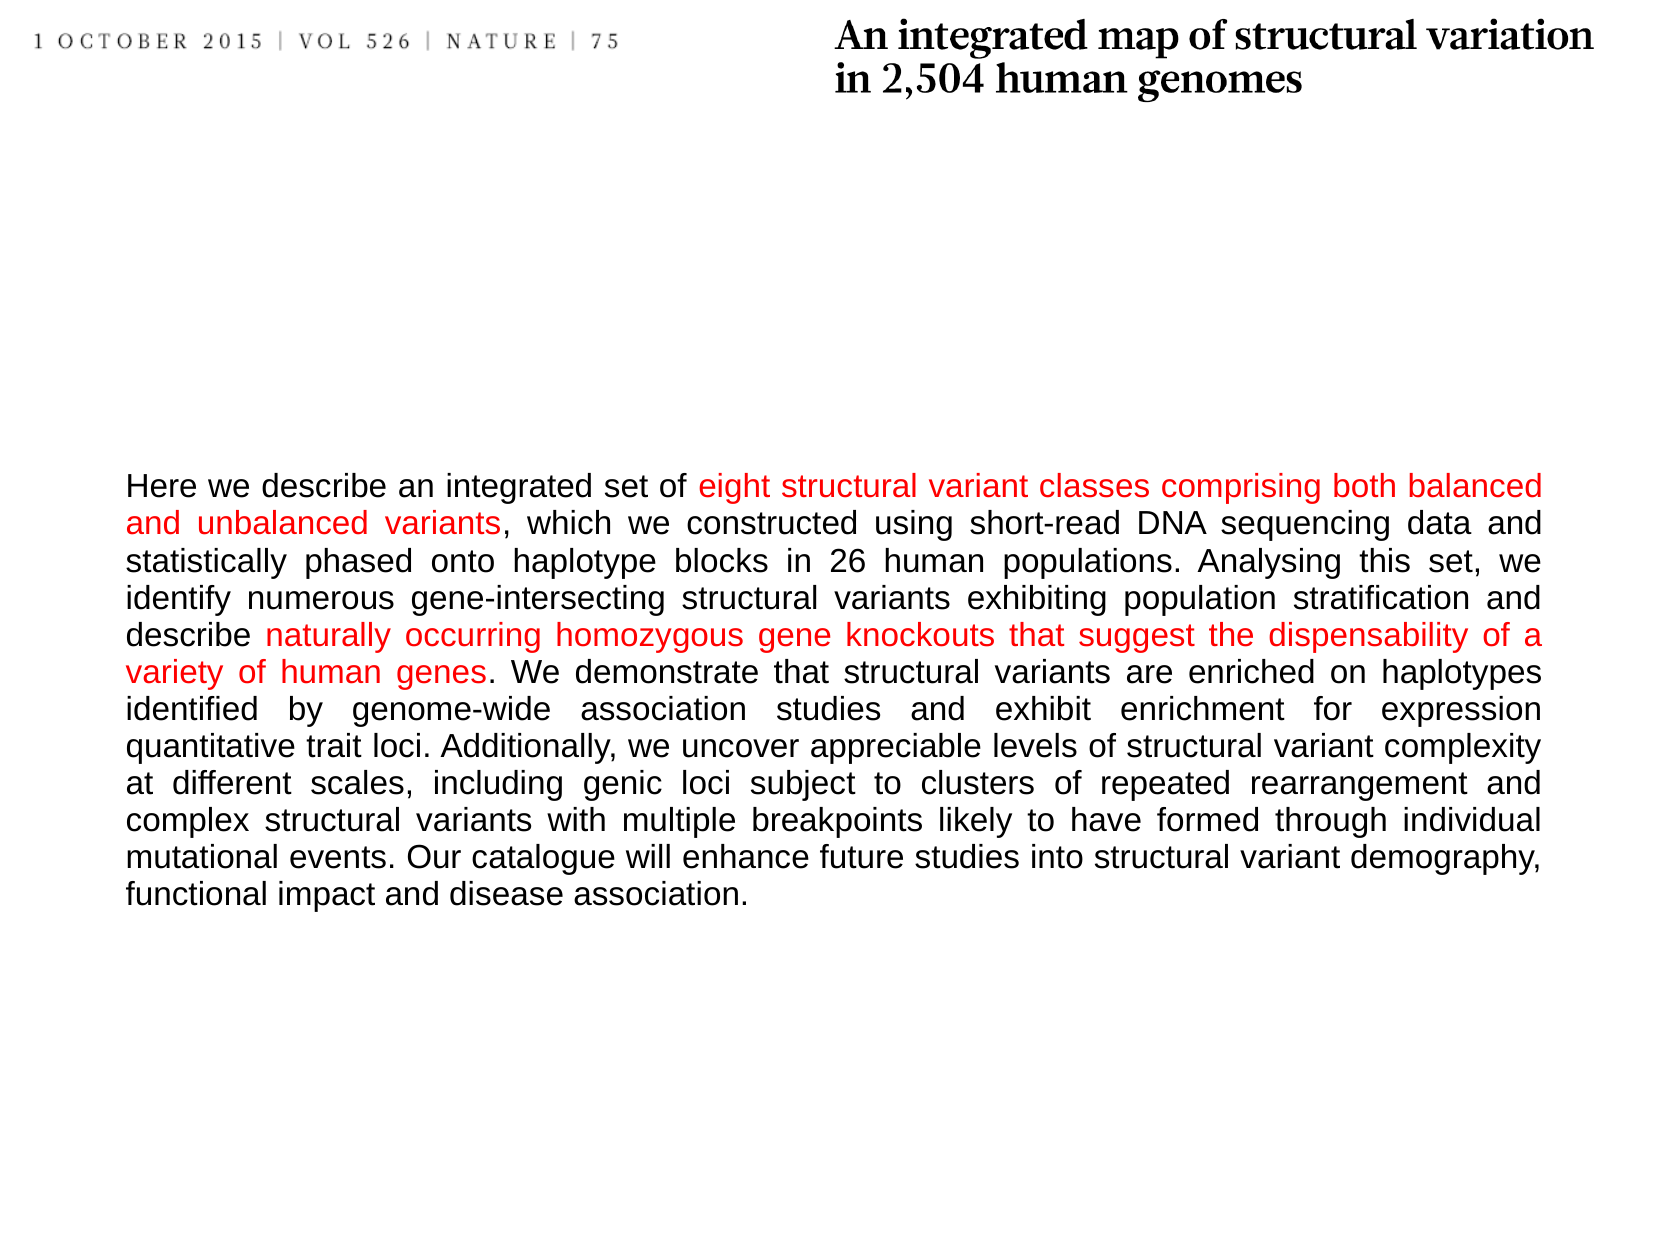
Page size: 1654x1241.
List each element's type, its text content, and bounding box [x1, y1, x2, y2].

text_box Here we describe an integrated set of eight structural variant classes comprising both balanced and unbalanced variants, which we constructed using short-read DNA sequencing data and statistically phased onto haplotype blocks in 26 human populations. Analysing this set, we identify numerous gene-intersecting structural variants exhibiting population stratification and describe naturally occurring homozygous gene knockouts that suggest the dispensability of a variety of human genes. We demonstrate that structural variants are enriched on haplotypes identified by genome-wide association studies and exhibit enrichment for expression quantitative trait loci. Additionally, we uncover appreciable levels of structural variant complexity at different scales, including genic loci subject to clusters of repeated rearrangement and complex structural variants with multiple breakpoints likely to have formed through individual mutational events. Our catalogue will enhance future studies into structural variant demography, functional impact and disease association. [110, 460, 1560, 957]
picture [826, 11, 1611, 105]
picture [16, 23, 626, 56]
